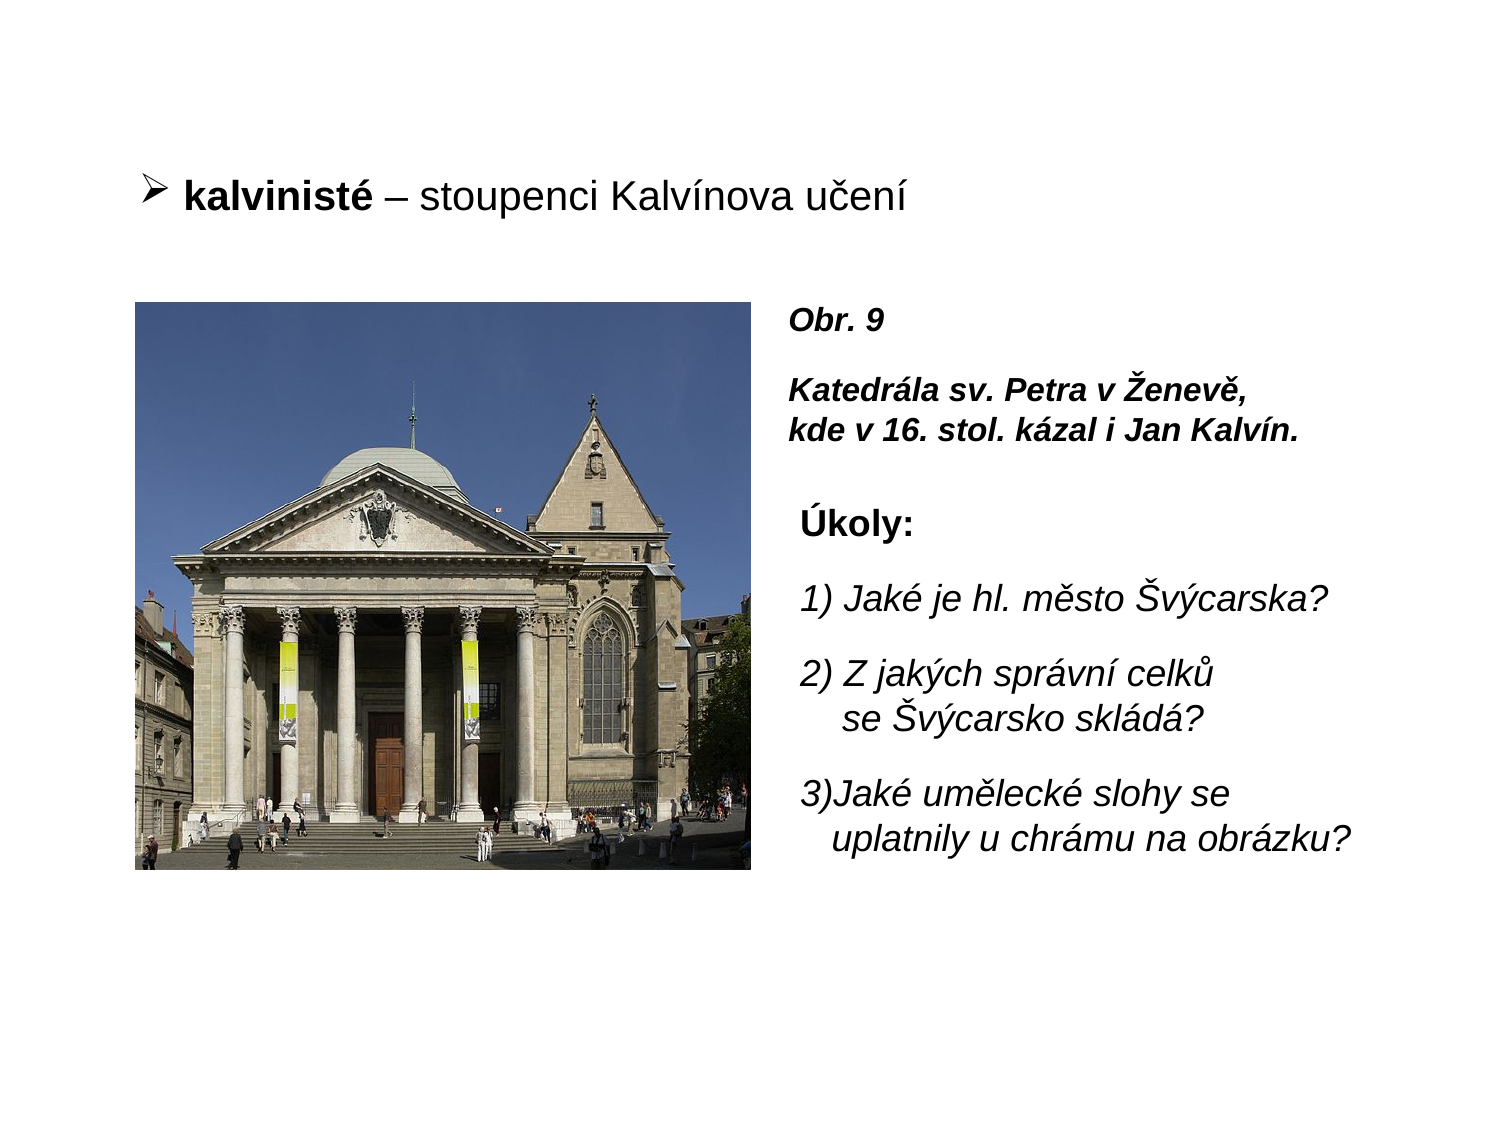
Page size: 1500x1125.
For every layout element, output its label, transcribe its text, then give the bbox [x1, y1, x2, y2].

text_box kalvinisté – stoupenci Kalvínova učení [123, 160, 951, 227]
text_box Obr. 9 Katedrála sv. Petra v Ženevě, kde v 16. stol. kázal i Jan Kalvín. [773, 290, 1400, 457]
text_box Úkoly: Jaké je hl. město Švýcarska? Z jakých správní celků se Švýcarsko skládá? Jaké umělecké slohy se uplatnily u chrámu na obrázku? [785, 491, 1424, 912]
picture [135, 302, 751, 870]
